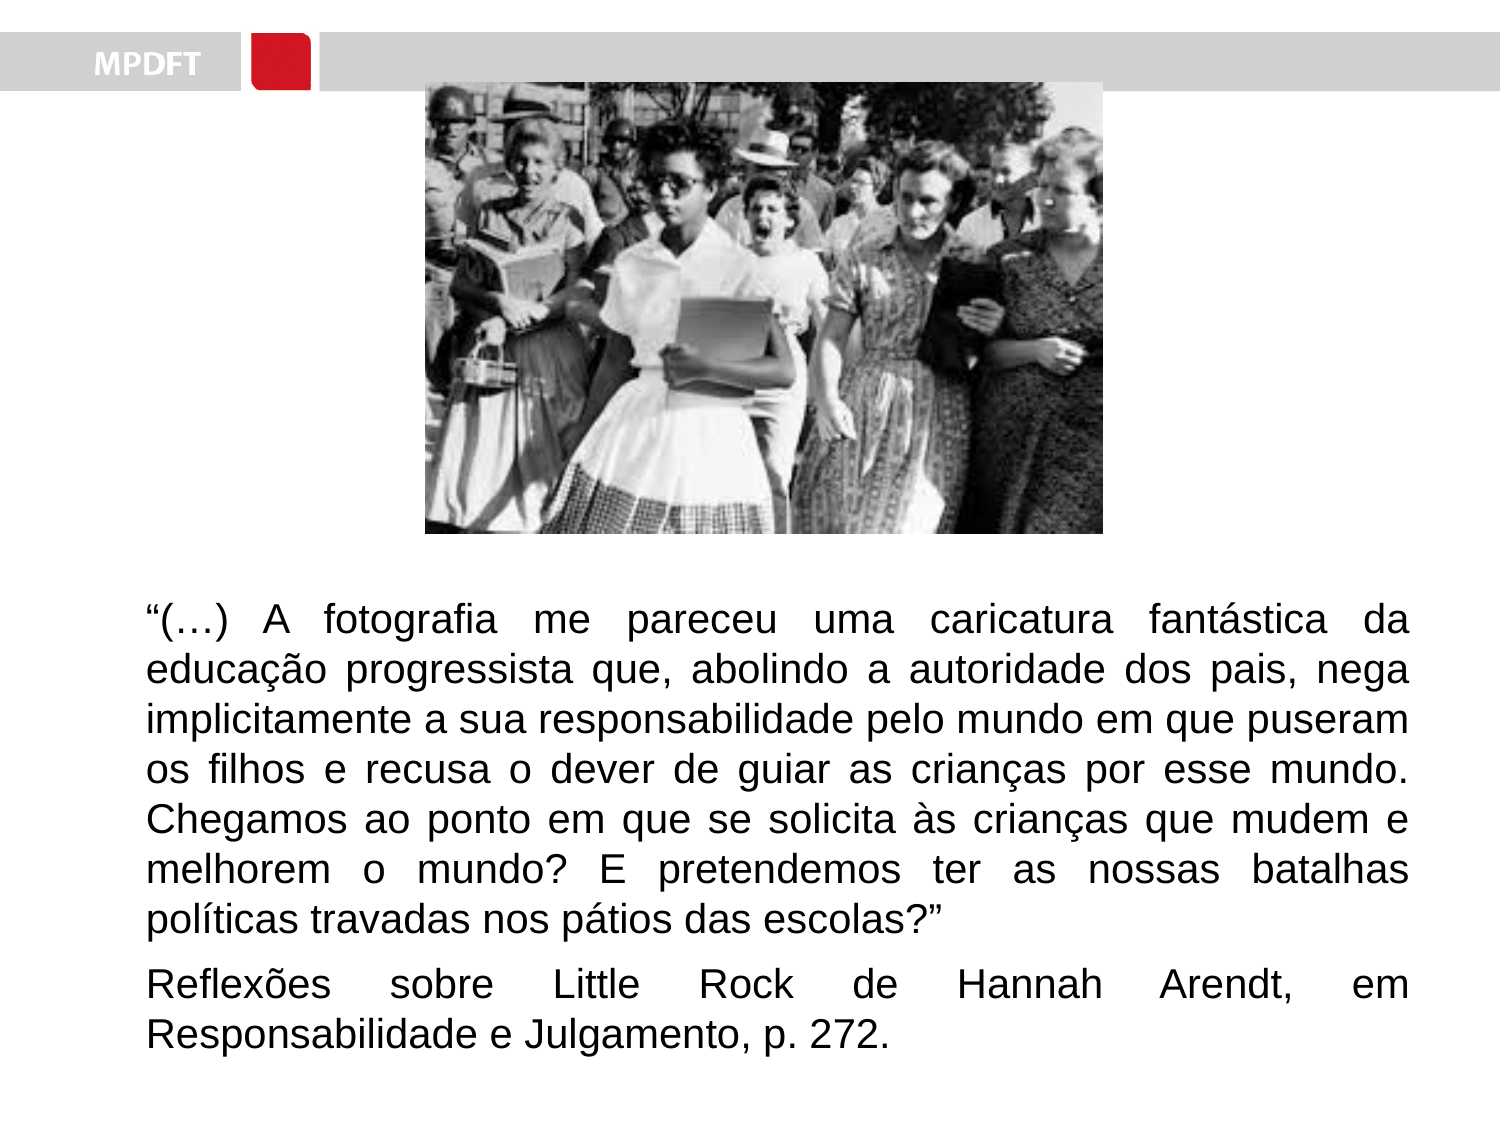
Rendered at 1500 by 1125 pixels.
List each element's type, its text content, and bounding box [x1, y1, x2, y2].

picture [0, 6, 1500, 1125]
text_box “(…) A fotografia me pareceu uma caricatura fantástica da educação progressista que, abolindo a autoridade dos pais, nega implicitamente a sua responsabilidade pelo mundo em que puseram os filhos e recusa o dever de guiar as crianças por esse mundo. Chegamos ao ponto em que se solicita às crianças que mudem e melhorem o mundo? E pretendemos ter as nossas batalhas políticas travadas nos pátios das escolas?” Reflexões sobre Little Rock de Hannah Arendt, em Responsabilidade e Julgamento, p. 272. [75, 519, 1426, 1005]
